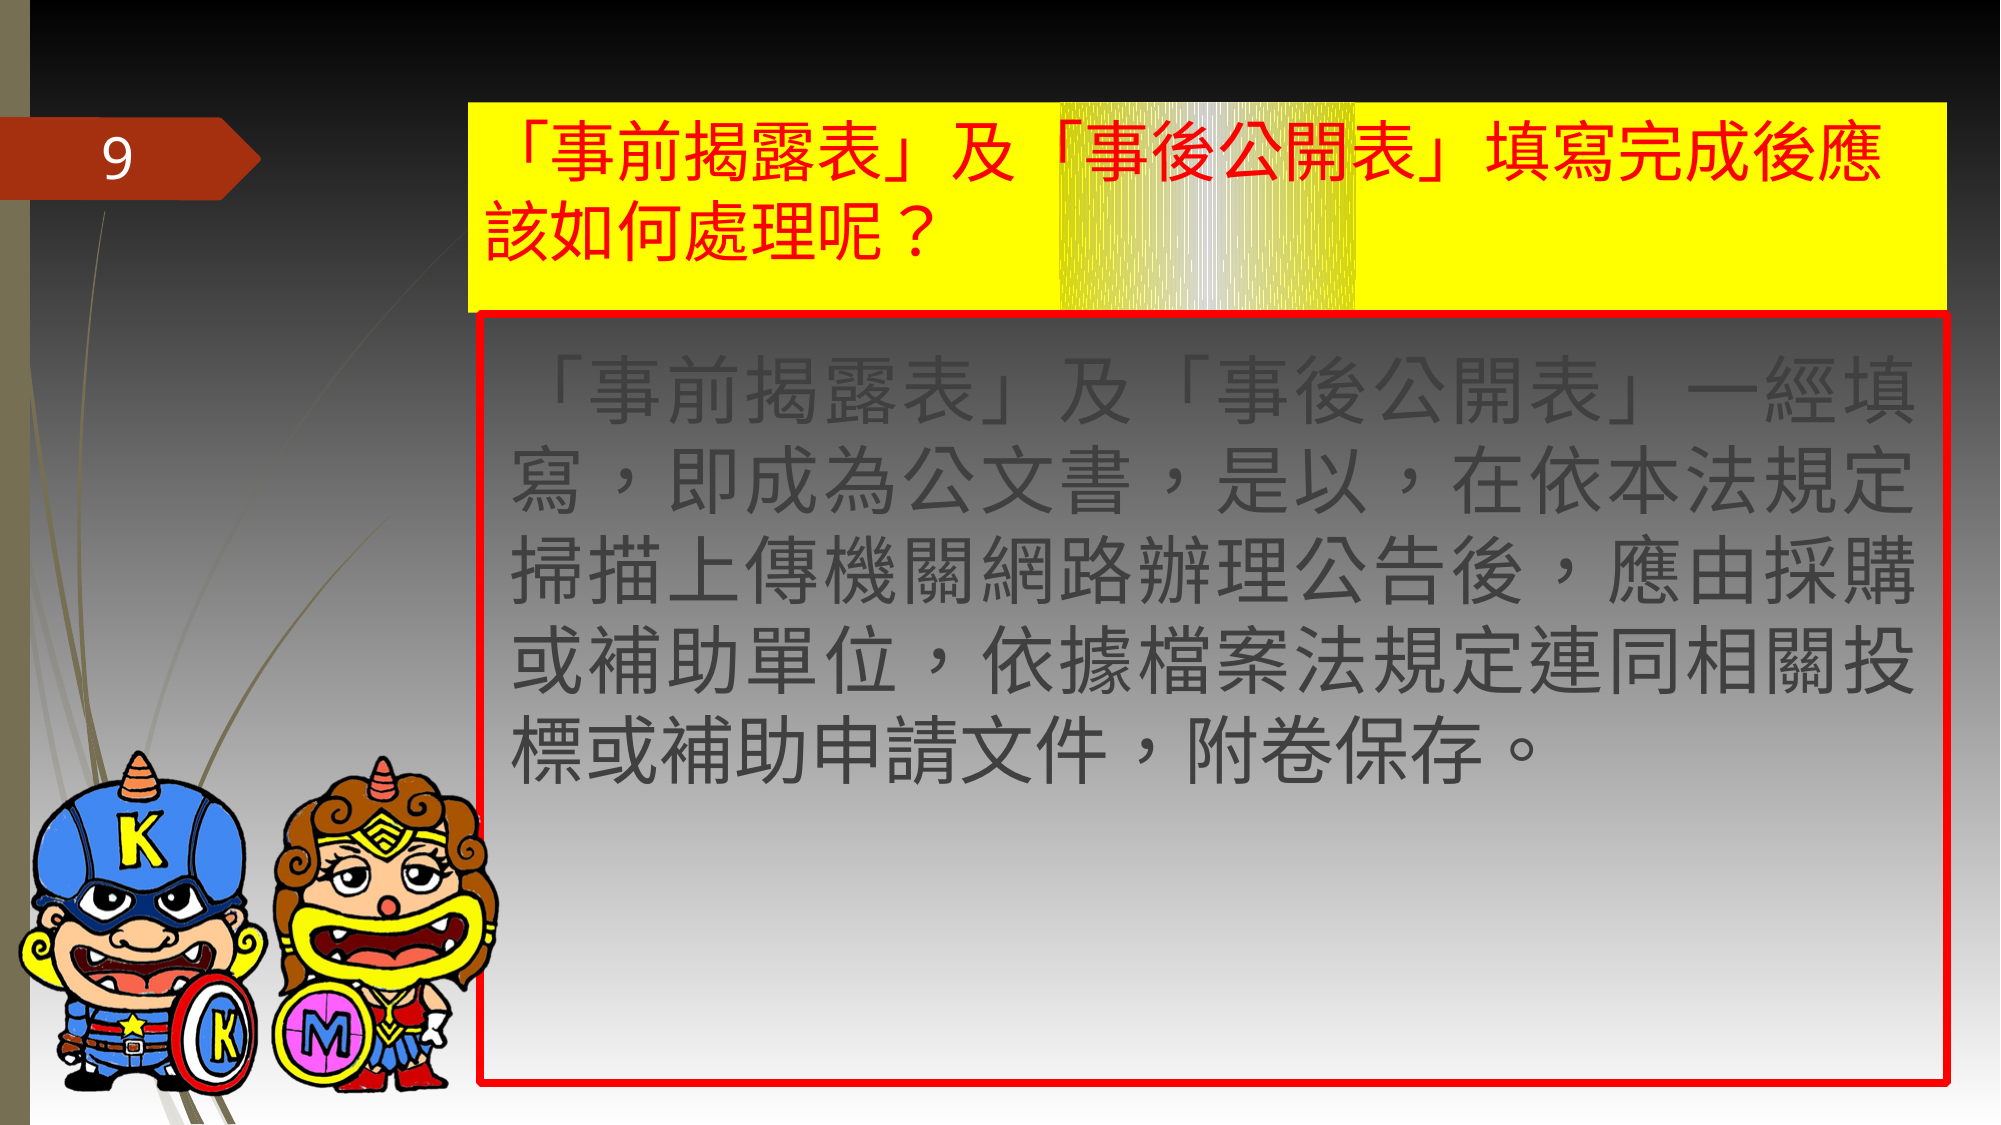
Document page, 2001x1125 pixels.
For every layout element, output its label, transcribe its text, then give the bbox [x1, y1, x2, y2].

text_box 9 [86, 114, 199, 199]
list 「事前揭露表」及「事後公開表」一經填寫，即成為公文書，是以，在依本法規定掃描上傳機關網路辦理公告後，應由採購或補助單位，依據檔案法規定連同相關投標或補助申請文件，附卷保存。 [480, 313, 1947, 1084]
title 「事前揭露表」及「事後公開表」填寫完成後應該如何處理呢？ [468, 102, 1947, 313]
picture [0, 745, 510, 1101]
